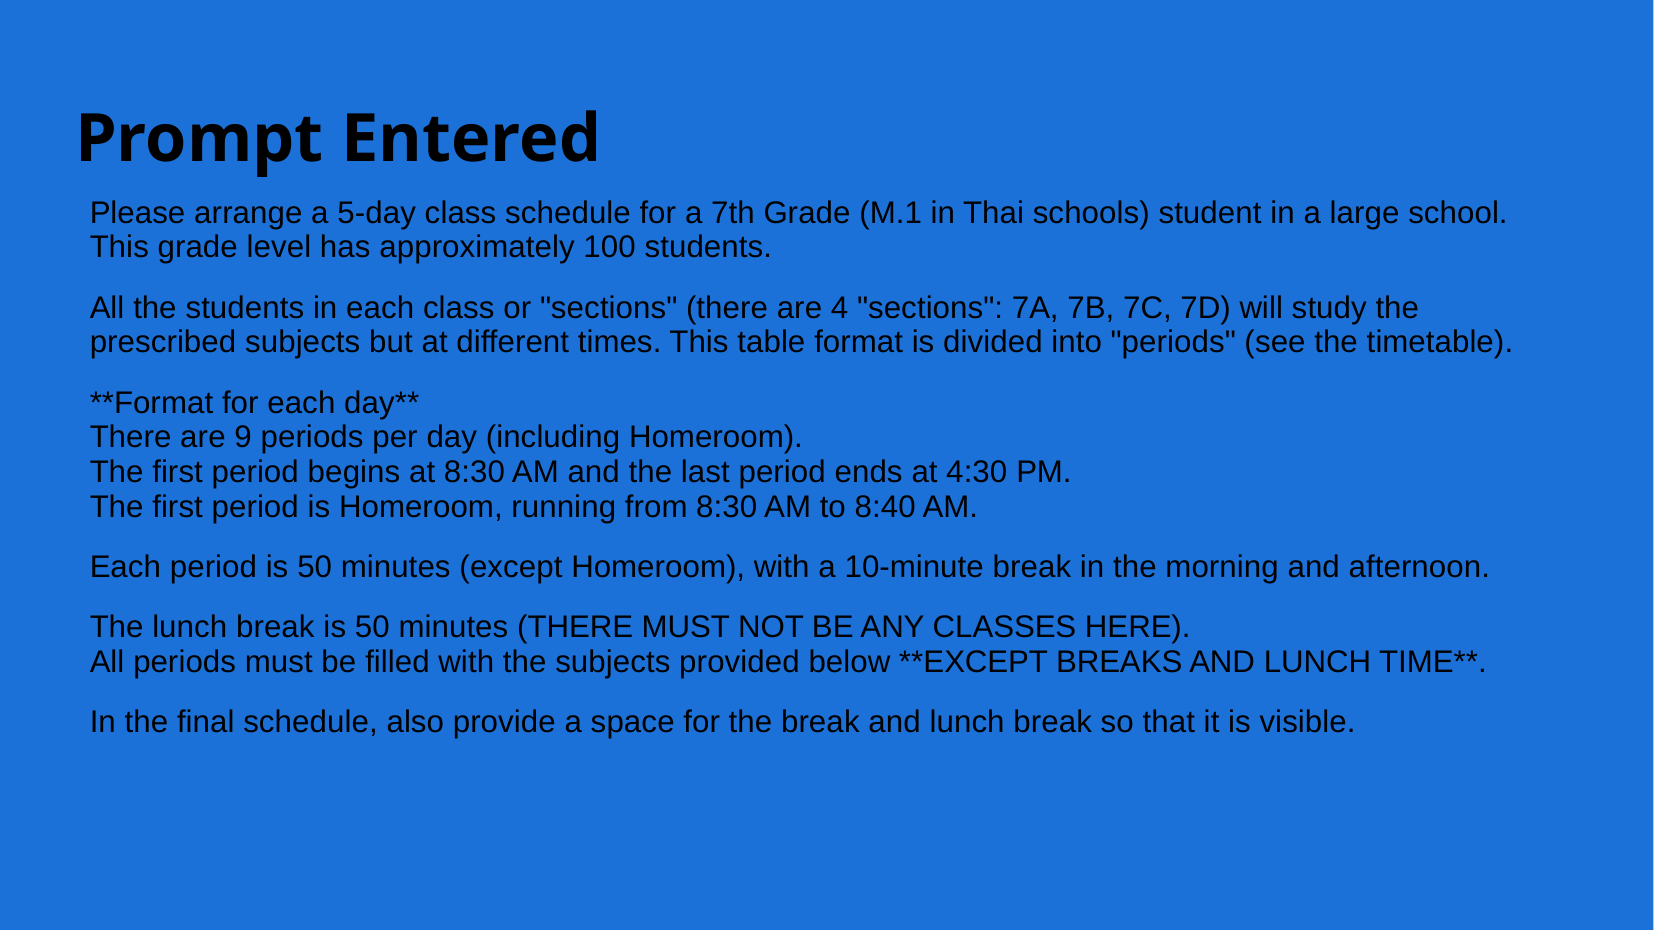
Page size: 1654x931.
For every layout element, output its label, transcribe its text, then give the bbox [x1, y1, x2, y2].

title Prompt Entered [75, 88, 1564, 182]
text_box Please arrange a 5-day class schedule for a 7th Grade (M.1 in Thai schools) student in a large school. This grade level has approximately 100 students. All the students in each class or "sections" (there are 4 "sections": 7A, 7B, 7C, 7D) will study the prescribed subjects but at different times. This table format is divided into "periods" (see the timetable). **Format for each day** There are 9 periods per day (including Homeroom). The first period begins at 8:30 AM and the last period ends at 4:30 PM. The first period is Homeroom, running from 8:30 AM to 8:40 AM. Each period is 50 minutes (except Homeroom), with a 10-minute break in the morning and afternoon. The lunch break is 50 minutes (THERE MUST NOT BE ANY CLASSES HERE). All periods must be filled with the subjects provided below **EXCEPT BREAKS AND LUNCH TIME**. In the final schedule, also provide a space for the break and lunch break so that it is visible. [75, 187, 1576, 931]
